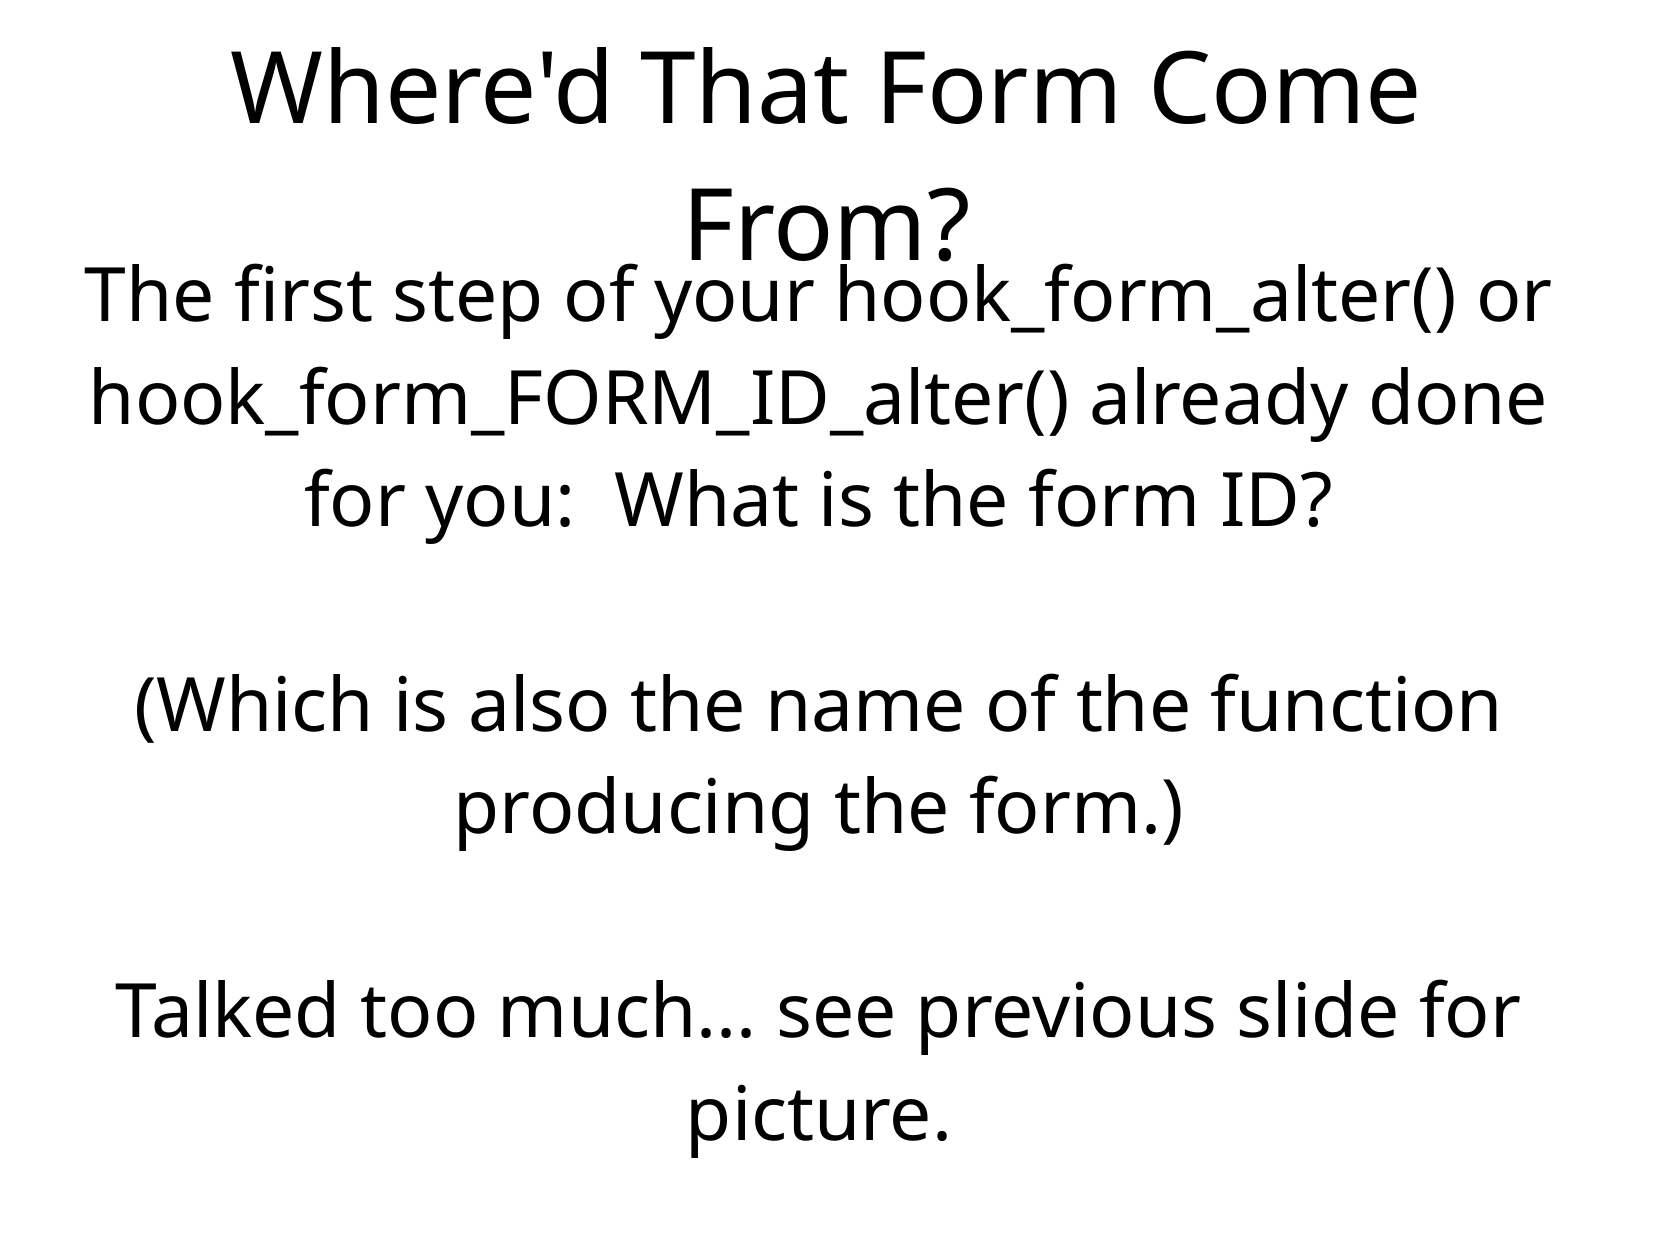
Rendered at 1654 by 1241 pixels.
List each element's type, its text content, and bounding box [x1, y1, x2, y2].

subtitle The first step of your hook_form_alter() or hook_form_FORM_ID_alter() already done for you: What is the form ID? (Which is also the name of the function producing the form.) Talked too much... see previous slide for picture. [75, 300, 1564, 1104]
title Where'd That Form Come From? [82, 56, 1571, 250]
